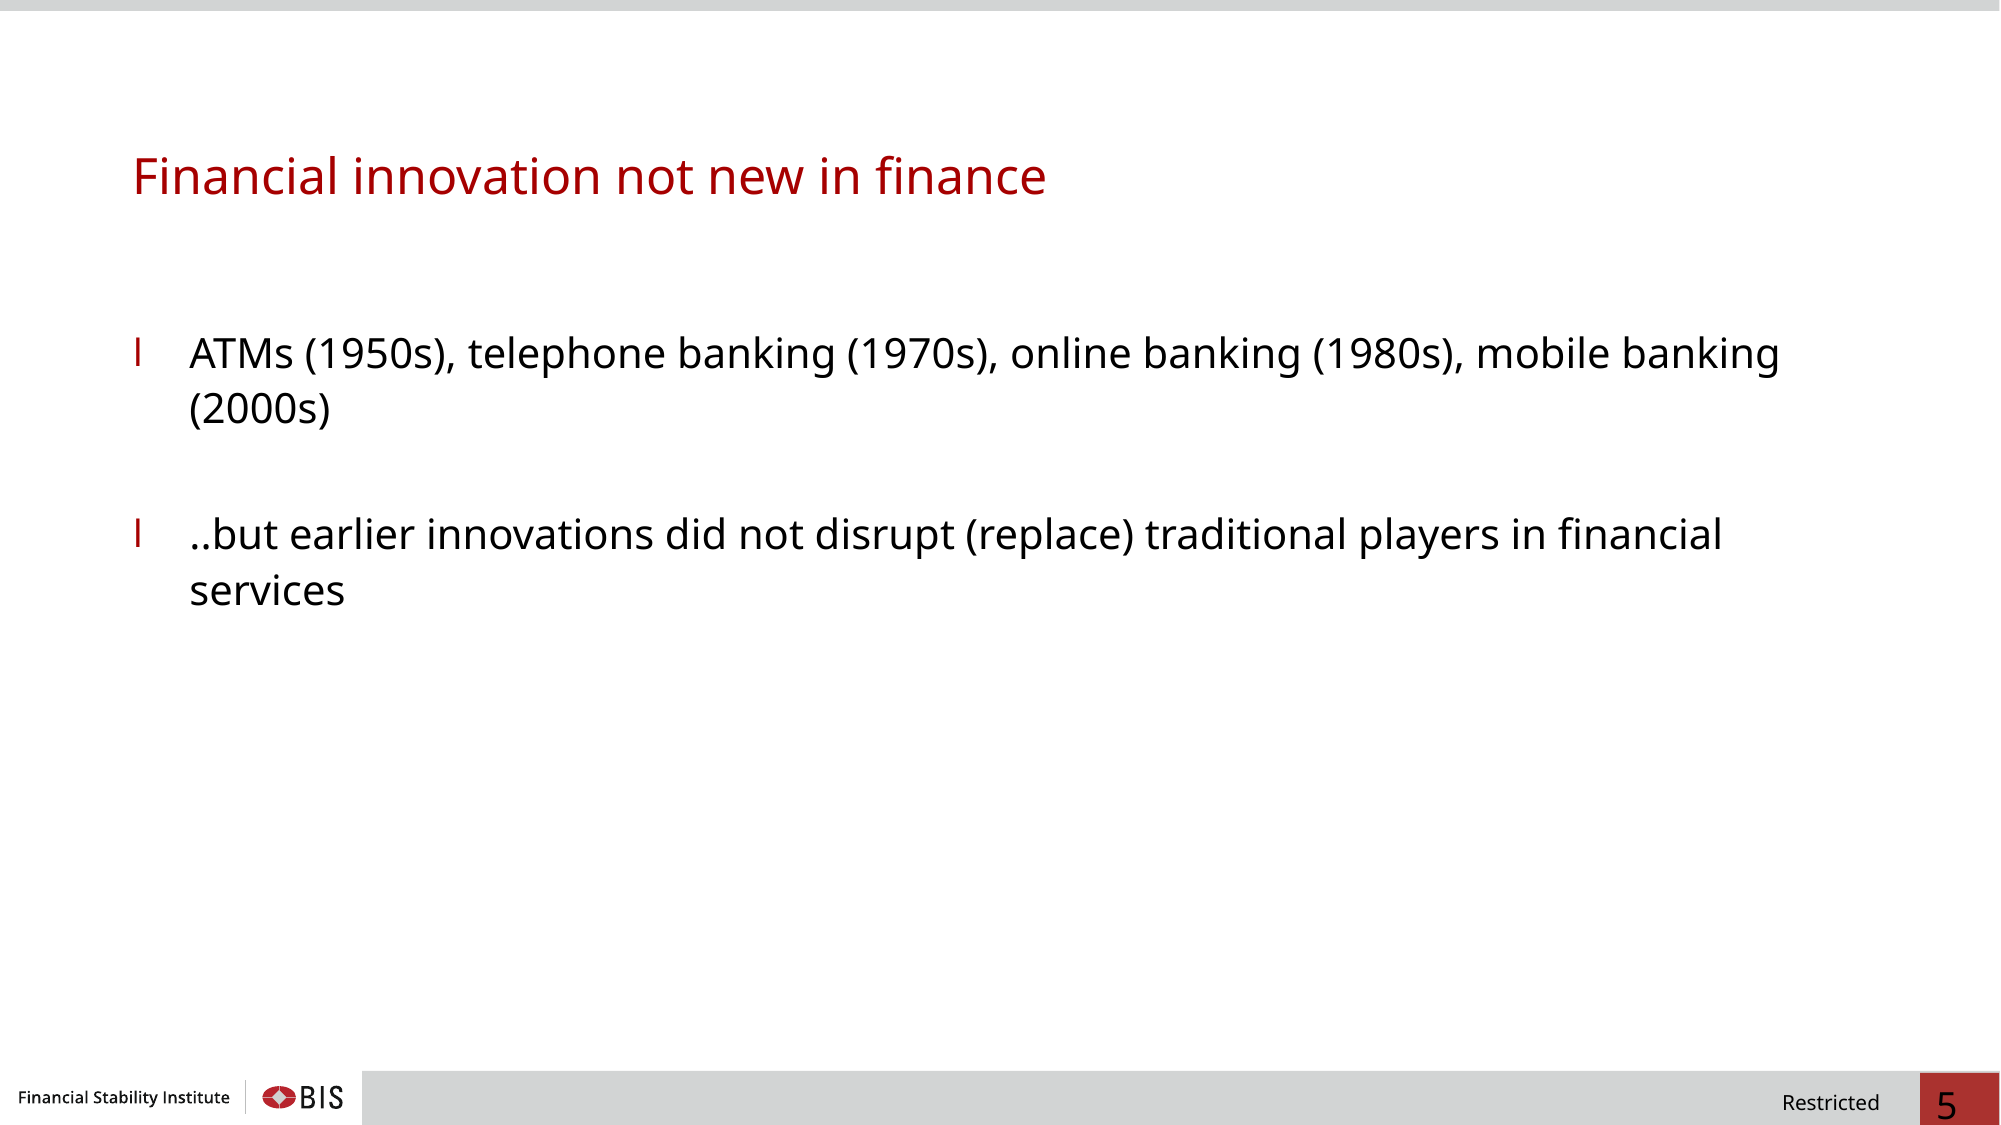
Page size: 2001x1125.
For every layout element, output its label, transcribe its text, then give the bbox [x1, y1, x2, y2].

title Financial innovation not new in finance [118, 137, 1863, 214]
slide_number <numéro> [1921, 1074, 2000, 1125]
list ATMs (1950s), telephone banking (1970s), online banking (1980s), mobile banking (2000s) ..but earlier innovations did not disrupt (replace) traditional players in financial services [118, 314, 1898, 575]
